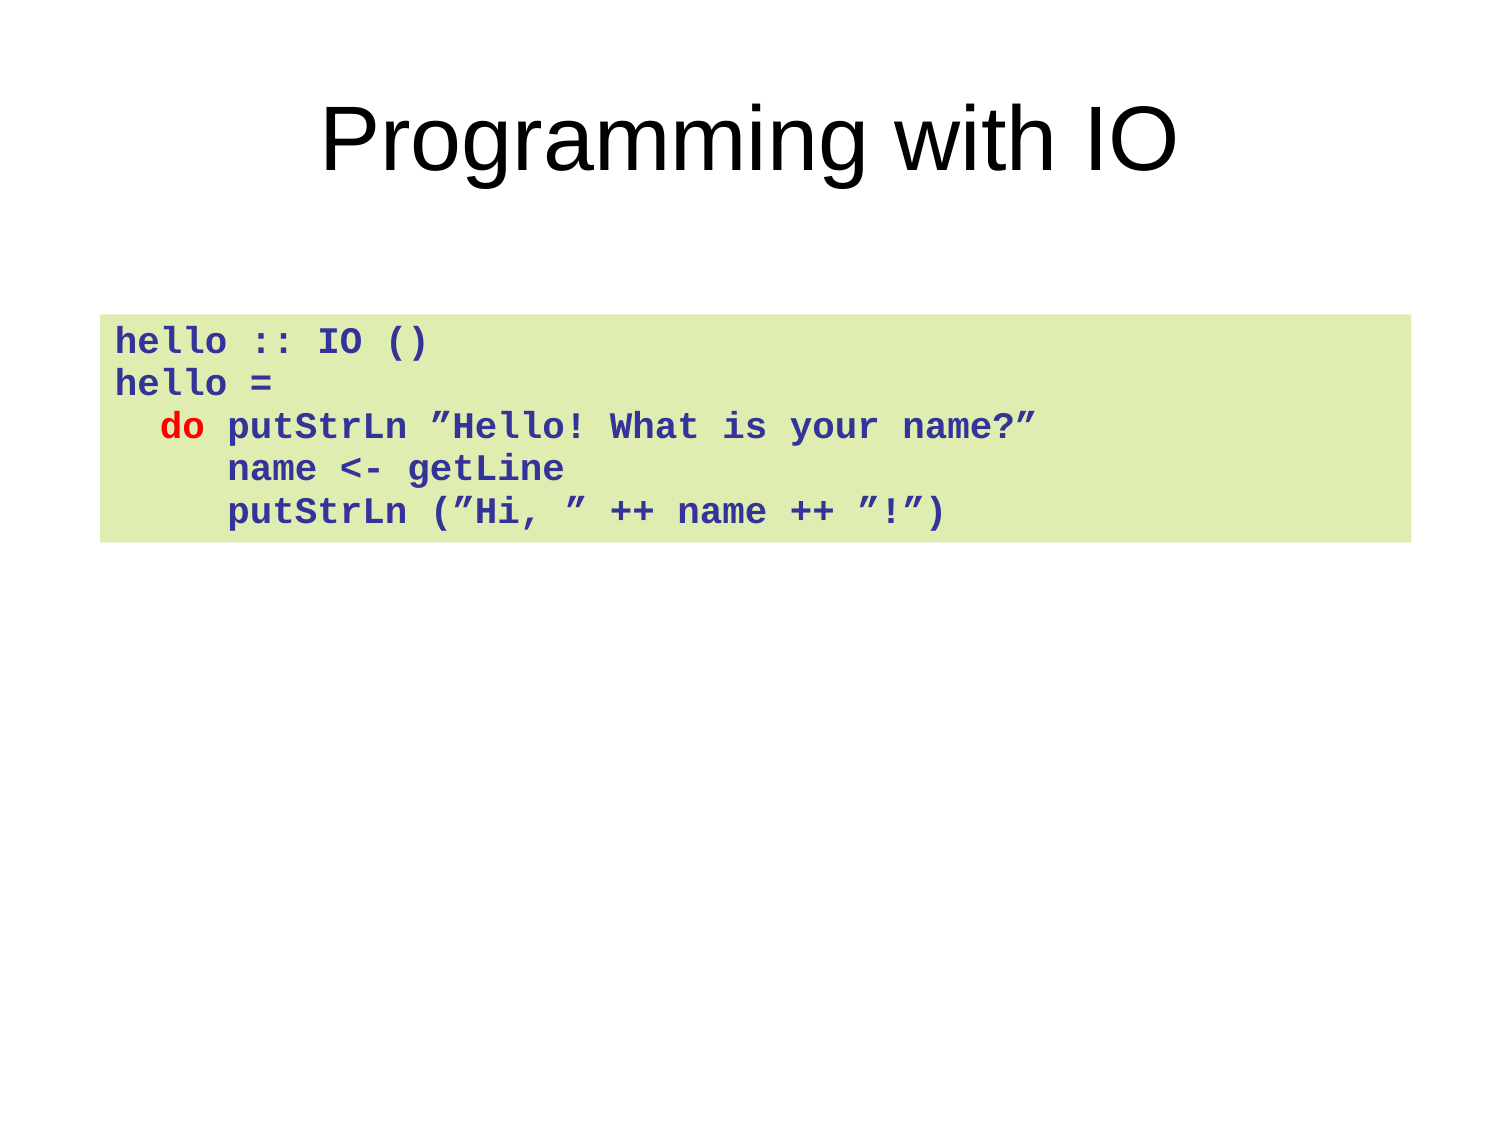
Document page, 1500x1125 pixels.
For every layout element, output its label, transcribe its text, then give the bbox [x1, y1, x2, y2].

title Programming with IO [75, 45, 1426, 233]
text_box hello :: IO () hello = do putStrLn ”Hello! What is your name?” name <- getLine putStrLn (”Hi, ” ++ name ++ ”!”) [100, 314, 1412, 543]
